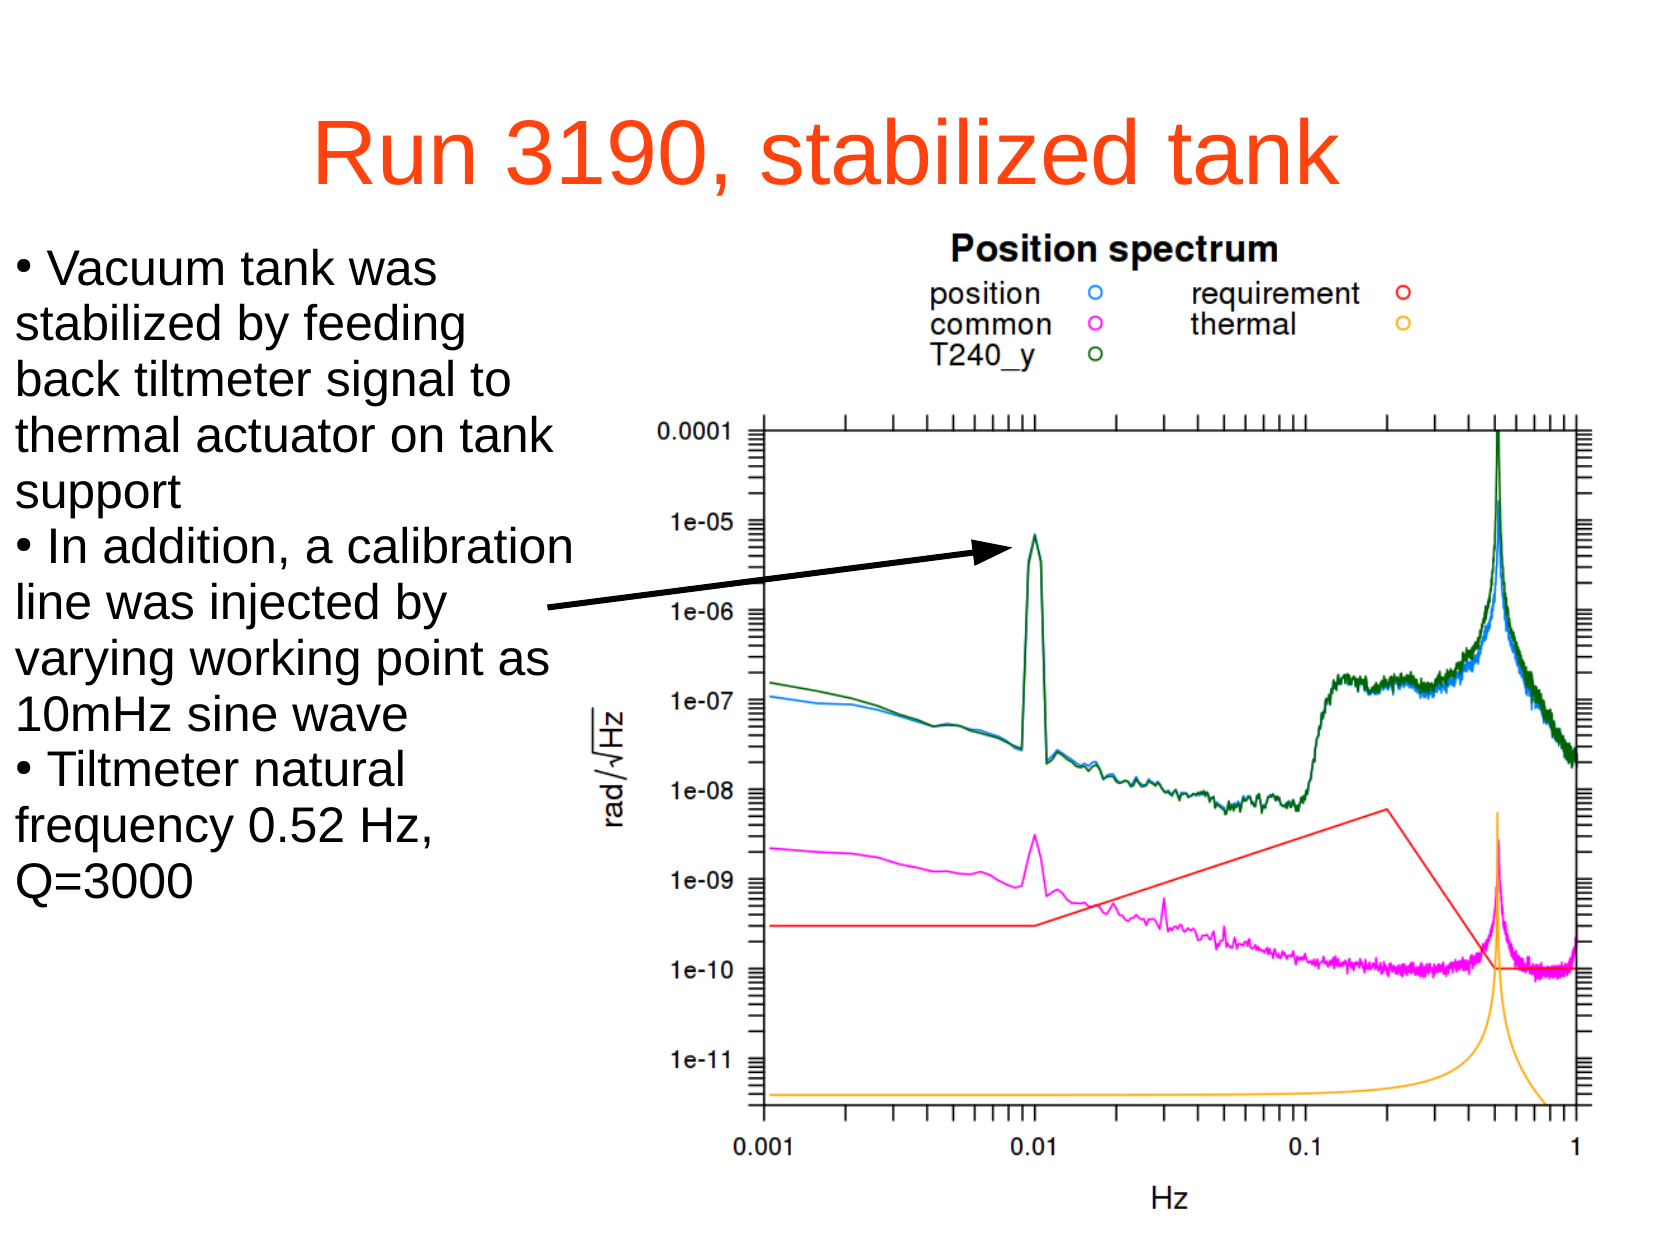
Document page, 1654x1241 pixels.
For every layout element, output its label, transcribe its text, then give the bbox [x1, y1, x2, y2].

picture [577, 217, 1653, 1241]
text_box Vacuum tank was stabilized by feeding back tiltmeter signal to thermal actuator on tank support In addition, a calibration line was injected by varying working point as 10mHz sine wave Tiltmeter natural frequency 0.52 Hz, Q=3000 [0, 232, 593, 917]
title Run 3190, stabilized tank [82, 49, 1571, 257]
